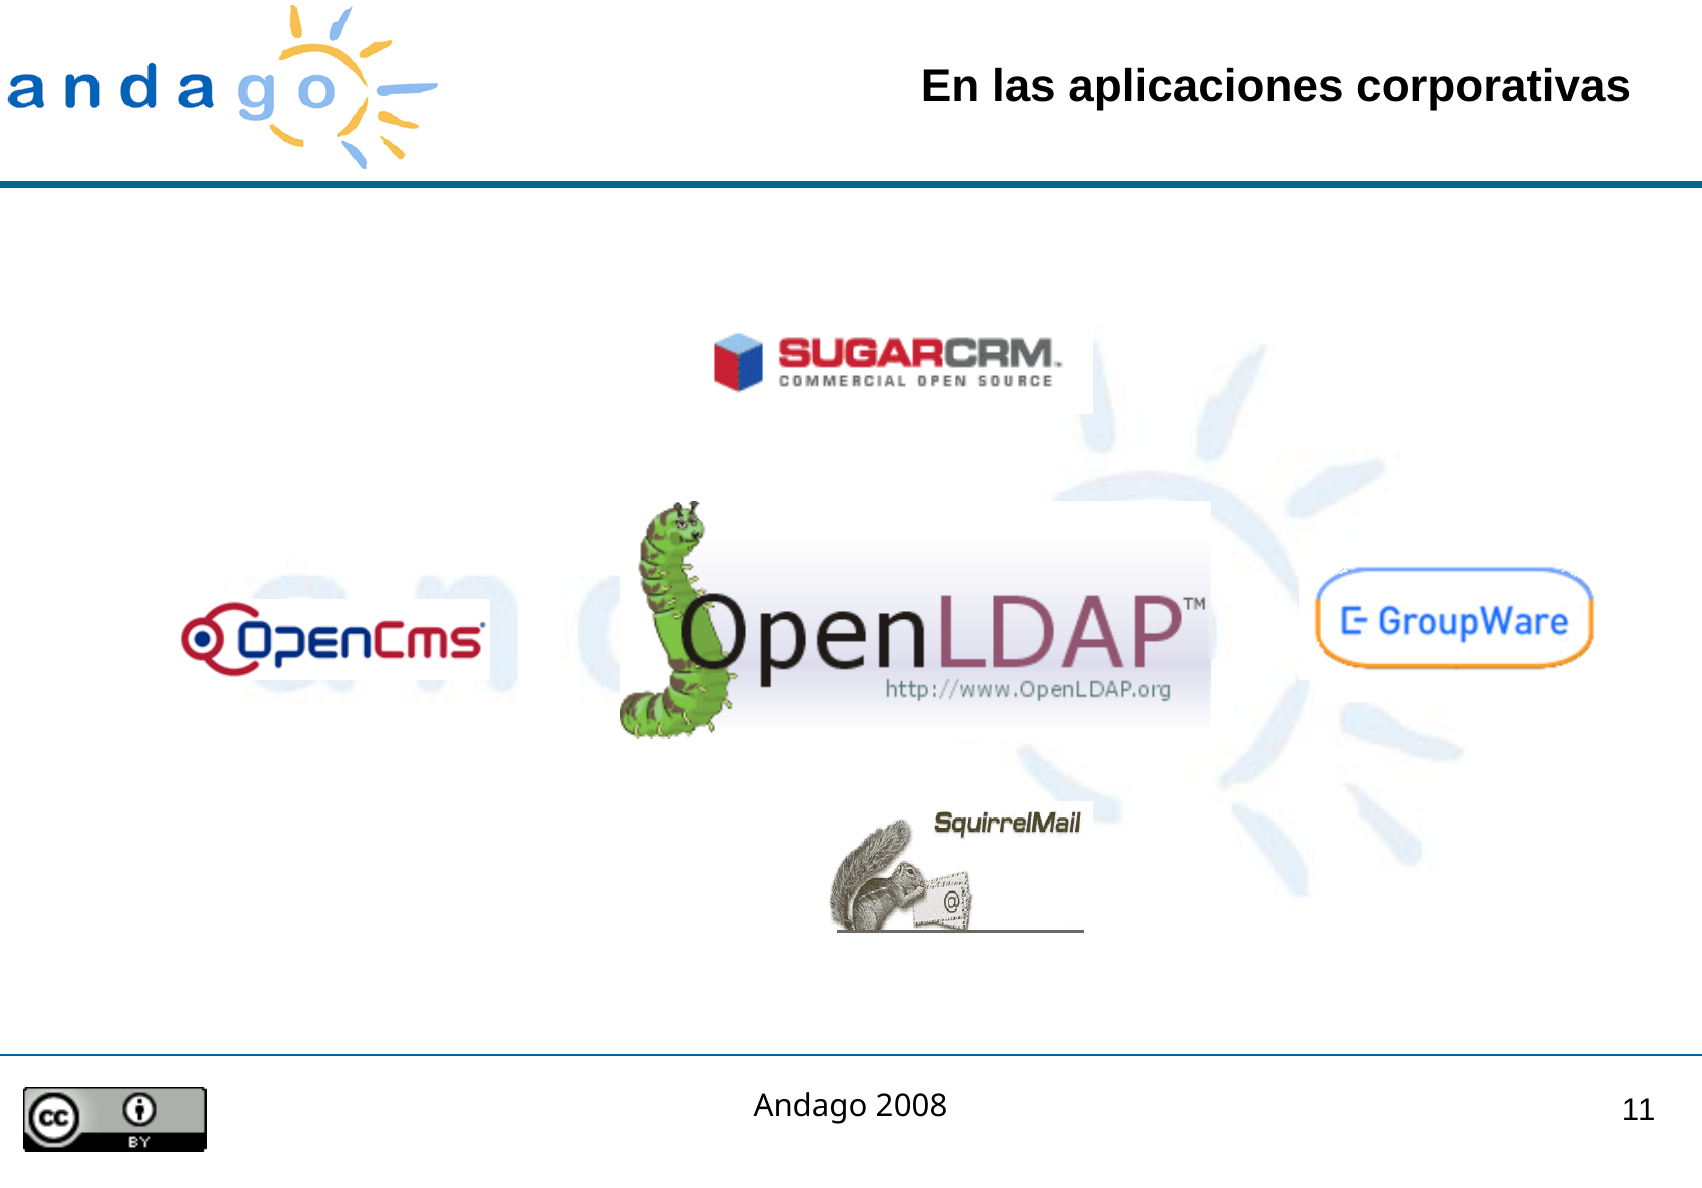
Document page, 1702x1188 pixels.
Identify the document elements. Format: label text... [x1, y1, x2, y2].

picture [0, 0, 255, 175]
picture [177, 294, 1612, 945]
picture [23, 1087, 207, 1152]
title En las aplicaciones corporativas [255, 0, 1702, 181]
